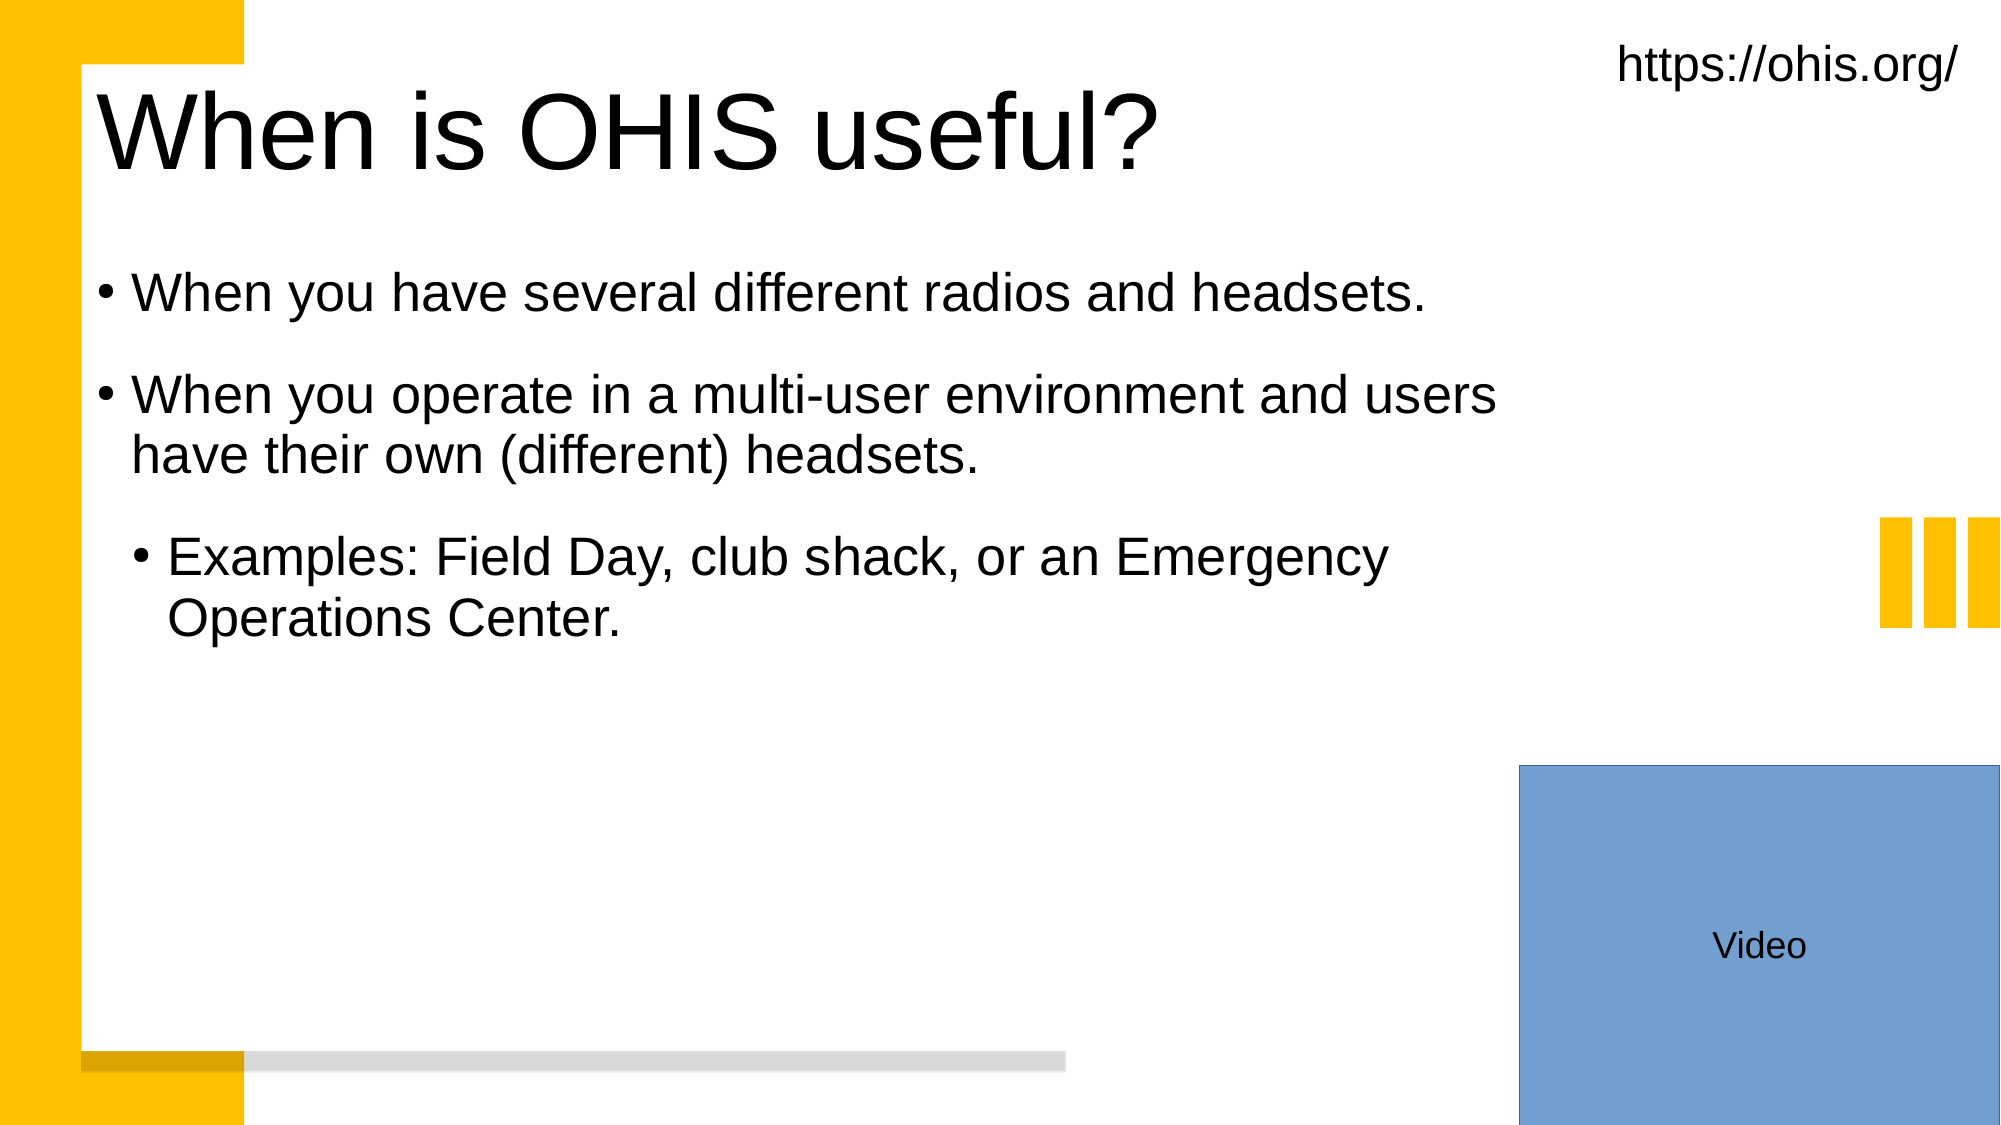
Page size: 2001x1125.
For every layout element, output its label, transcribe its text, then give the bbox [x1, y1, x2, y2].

text_box [0, 0, 2000, 1125]
text_box Video [1519, 765, 2000, 1125]
text_box When you have several different radios and headsets. When you operate in a multi-user environment and users have their own (different) headsets. Examples: Field Day, club shack, or an Emergency Operations Center. [81, 254, 1516, 1041]
text_box https://ohis.org/ [1590, 29, 1974, 105]
text_box When is OHIS useful? [81, 64, 1921, 201]
